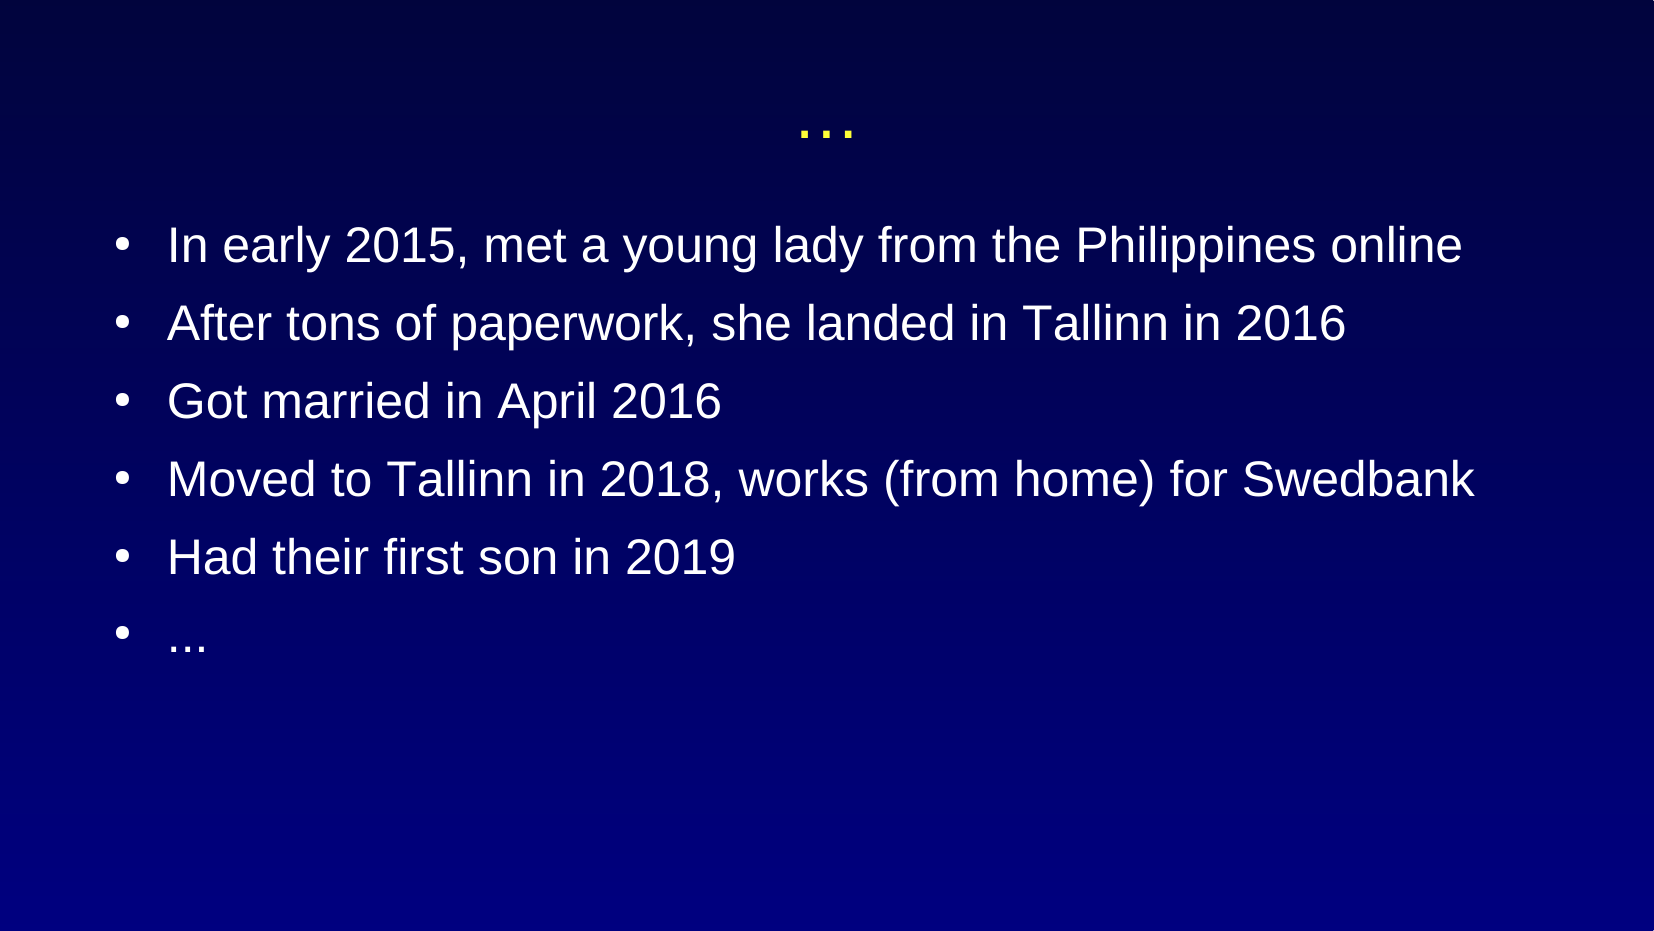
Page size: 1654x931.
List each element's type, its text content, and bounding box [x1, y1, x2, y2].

list In early 2015, met a young lady from the Philippines online After tons of paperwork, she landed in Tallinn in 2016 Got married in April 2016 Moved to Tallinn in 2018, works (from home) for Swedbank Had their first son in 2019 ... [82, 217, 1571, 758]
title … [82, 37, 1571, 193]
